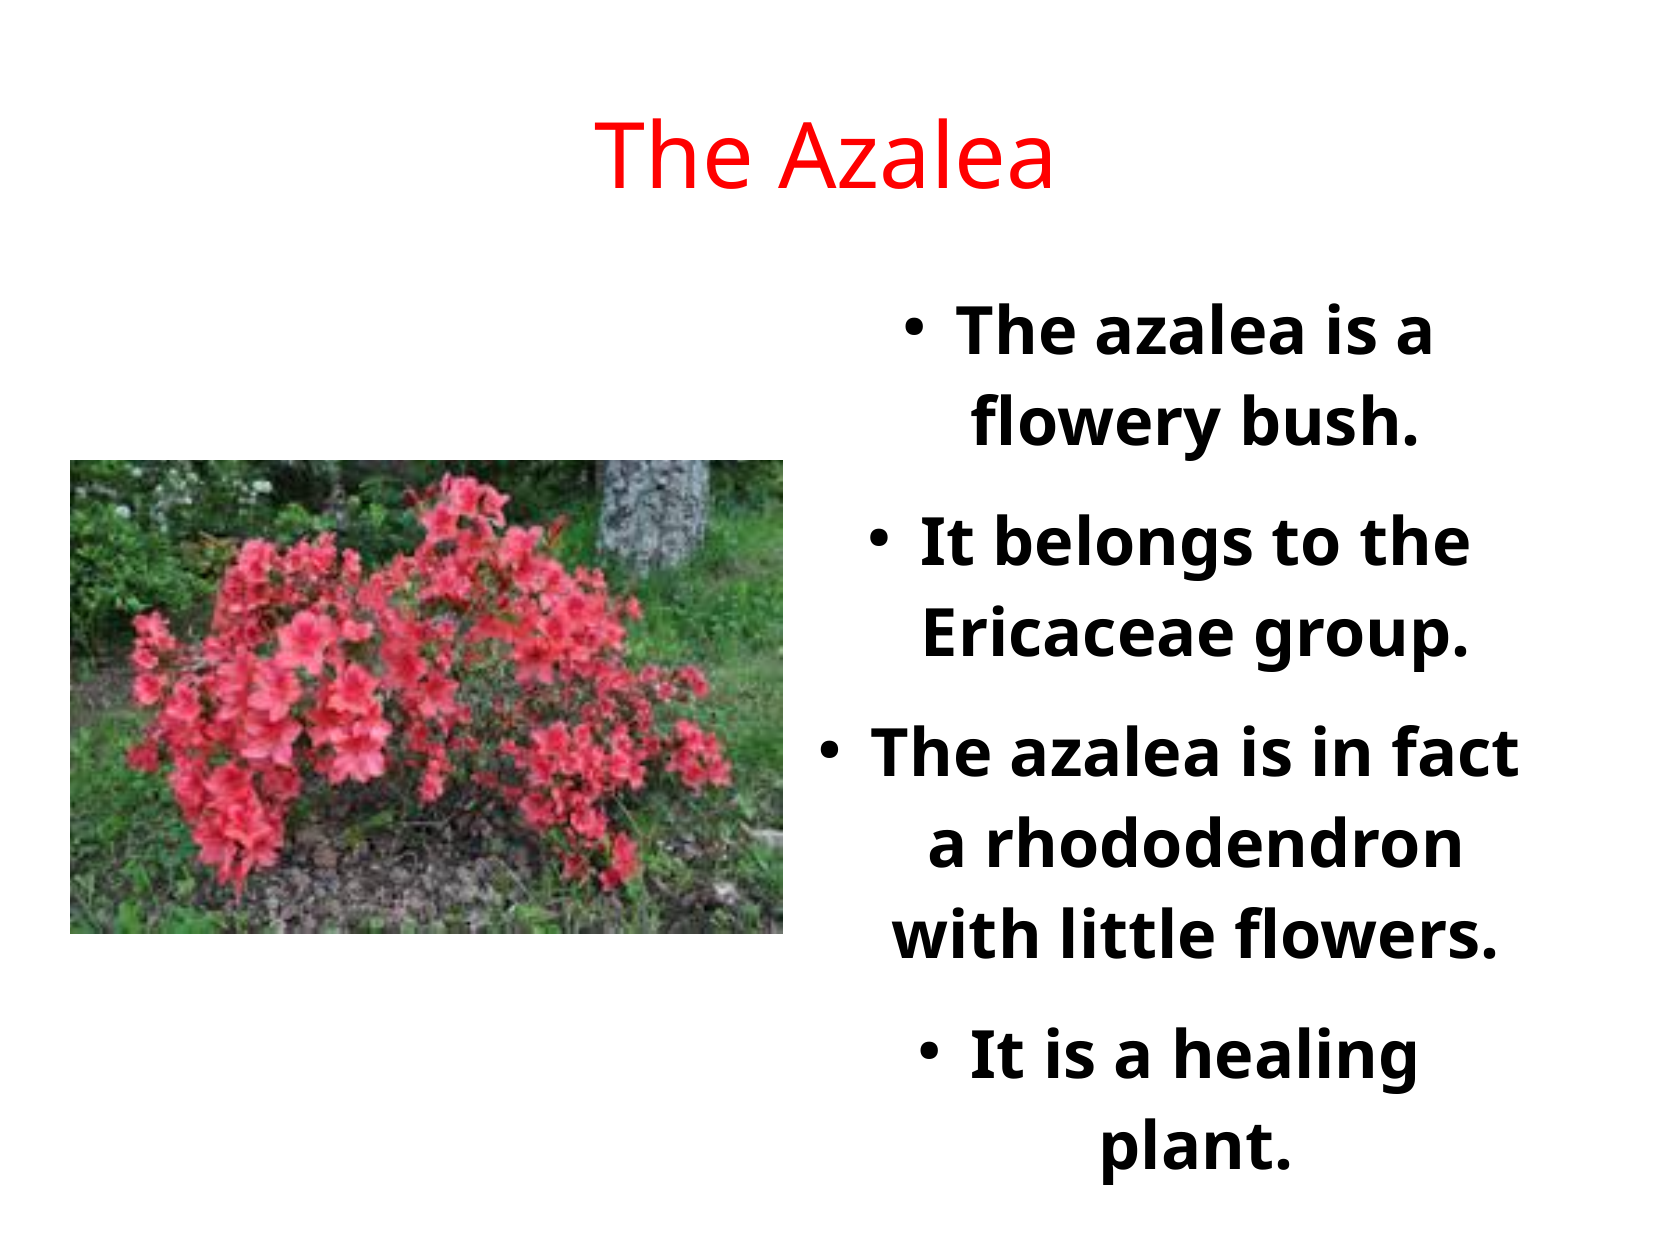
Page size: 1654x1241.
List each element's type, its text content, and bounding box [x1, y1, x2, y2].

list The azalea is a flowery bush. It belongs to the Ericaceae group. The azalea is in fact a rhododendron with little flowers. It is a healing plant. [797, 283, 1524, 1241]
picture [70, 460, 783, 934]
title The Azalea [82, 49, 1571, 257]
